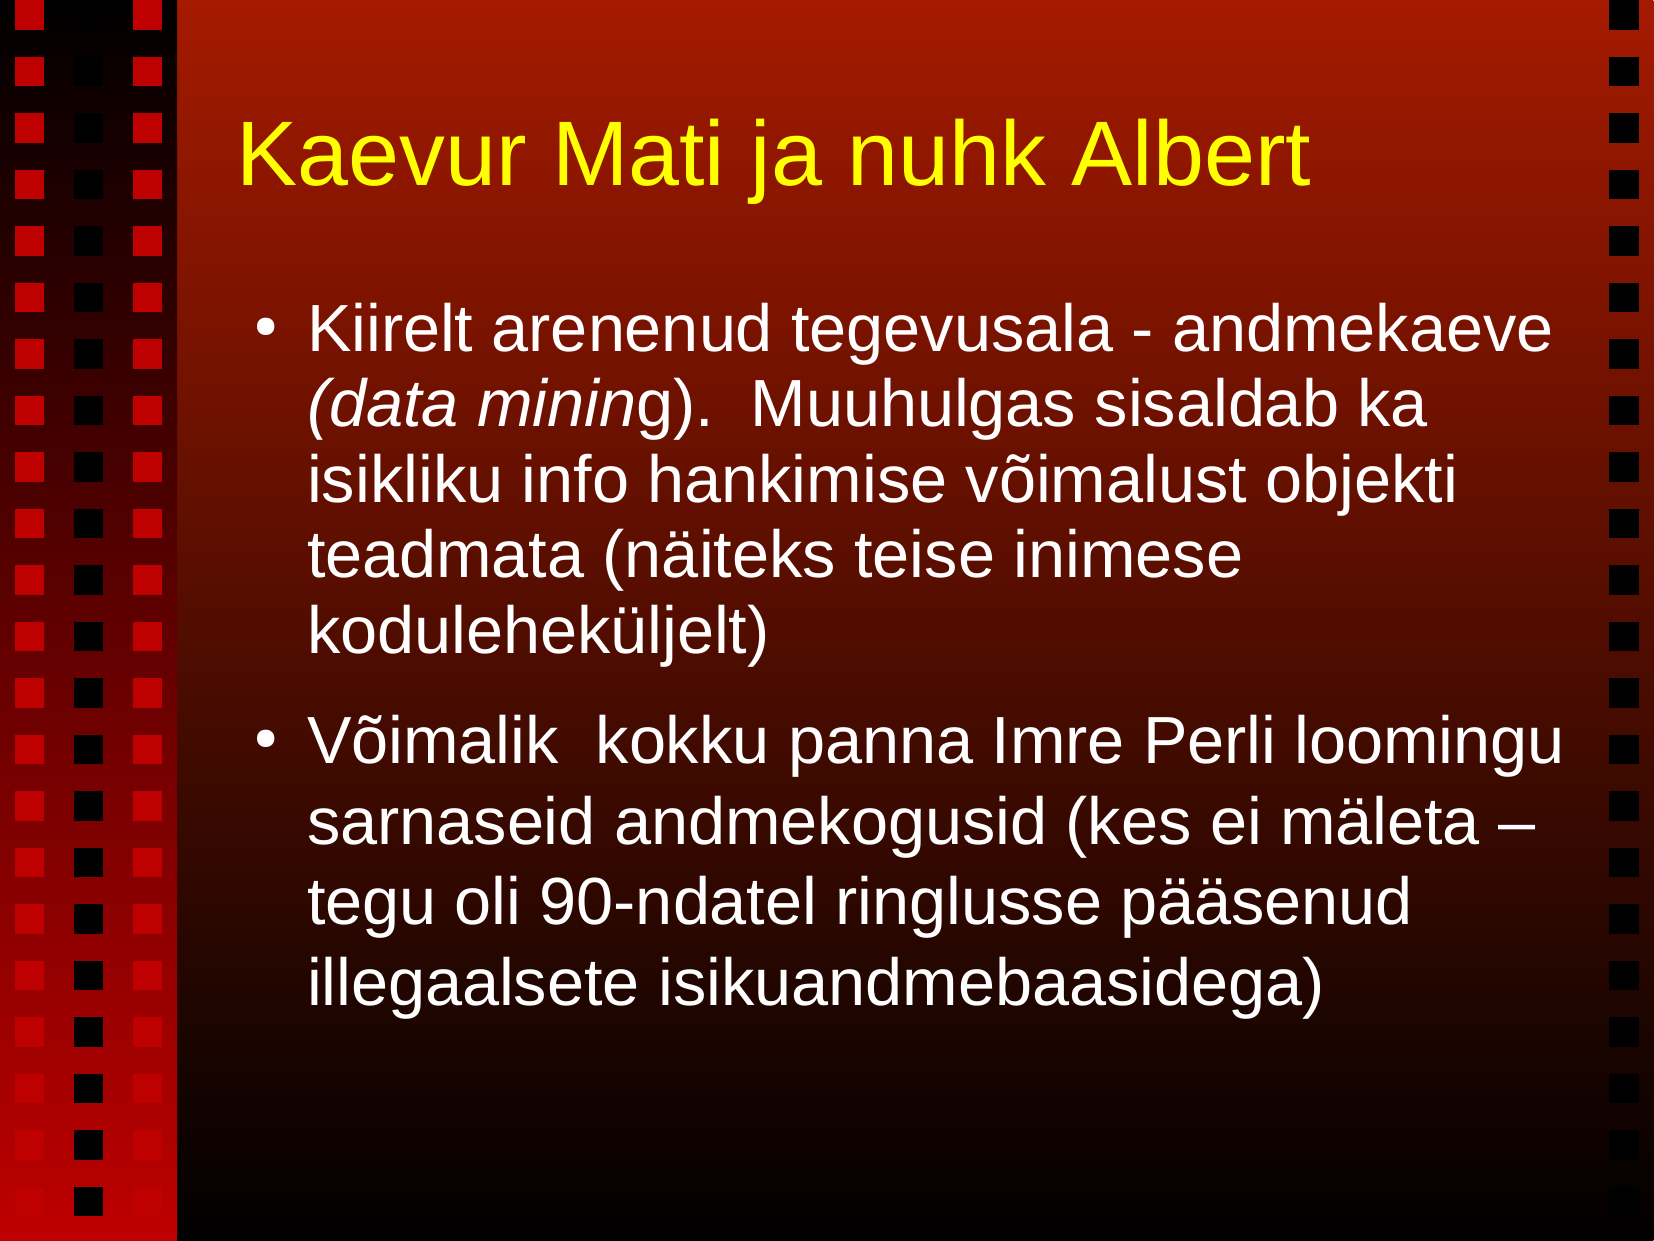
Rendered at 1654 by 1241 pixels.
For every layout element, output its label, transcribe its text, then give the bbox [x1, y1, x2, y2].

list Kiirelt arenenud tegevusala - andmekaeve (data mining). Muuhulgas sisaldab ka isikliku info hankimise võimalust objekti teadmata (näiteks teise inimese koduleheküljelt) Võimalik kokku panna Imre Perli loomingu sarnaseid andmekogusid (kes ei mäleta – tegu oli 90-ndatel ringlusse pääsenud illegaalsete isikuandmebaasidega) [236, 290, 1571, 1109]
title Kaevur Mati ja nuhk Albert [236, 49, 1571, 257]
